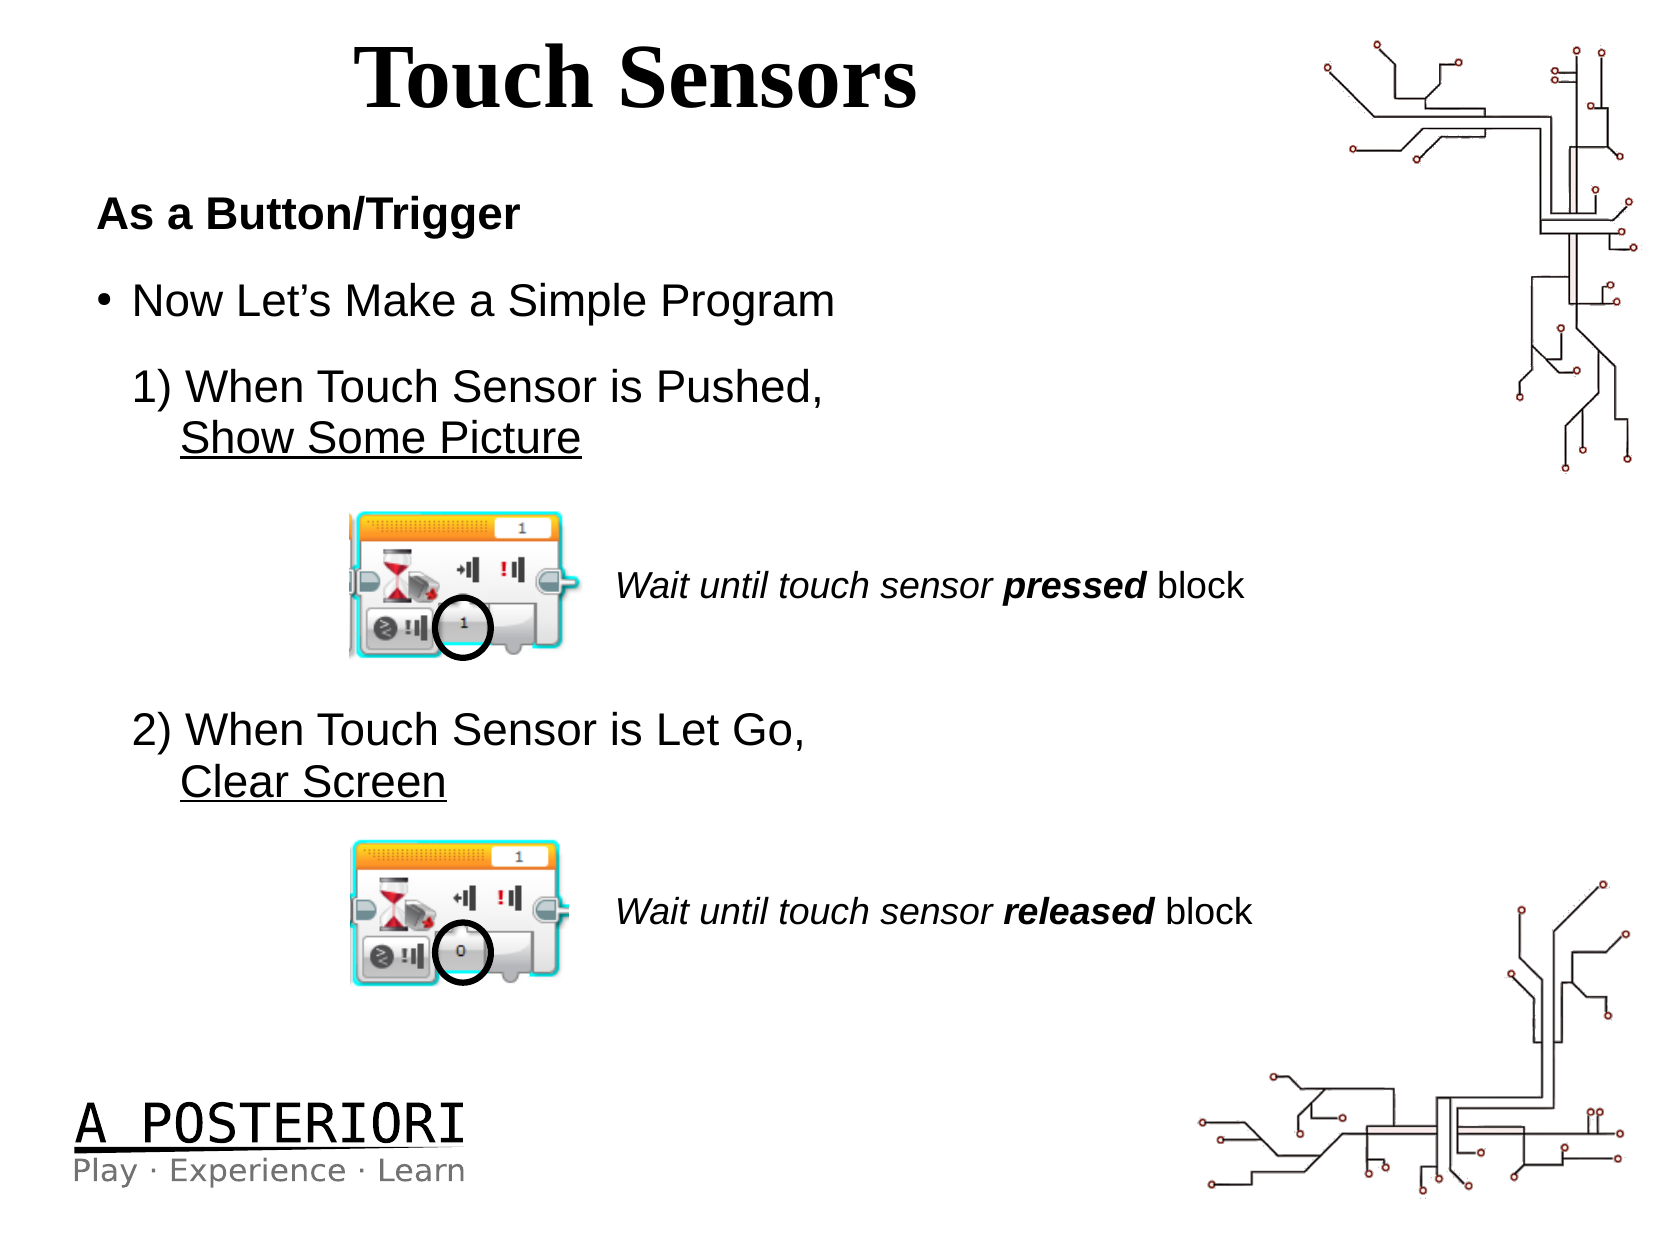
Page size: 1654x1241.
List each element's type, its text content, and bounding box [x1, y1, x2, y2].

text_box As a Button/Trigger Now Let’s Make a Simple Program When Touch Sensor is Pushed, Show Some Picture When Touch Sensor is Let Go, Clear Screen [81, 180, 1231, 994]
picture [350, 823, 569, 1002]
picture [1305, 35, 1643, 496]
picture [73, 1101, 466, 1189]
title Touch Sensors [11, 3, 1261, 151]
picture [349, 496, 586, 677]
picture [1175, 862, 1636, 1201]
text_box Wait until touch sensor released block [600, 882, 1351, 958]
text_box Wait until touch sensor pressed block [600, 556, 1351, 632]
